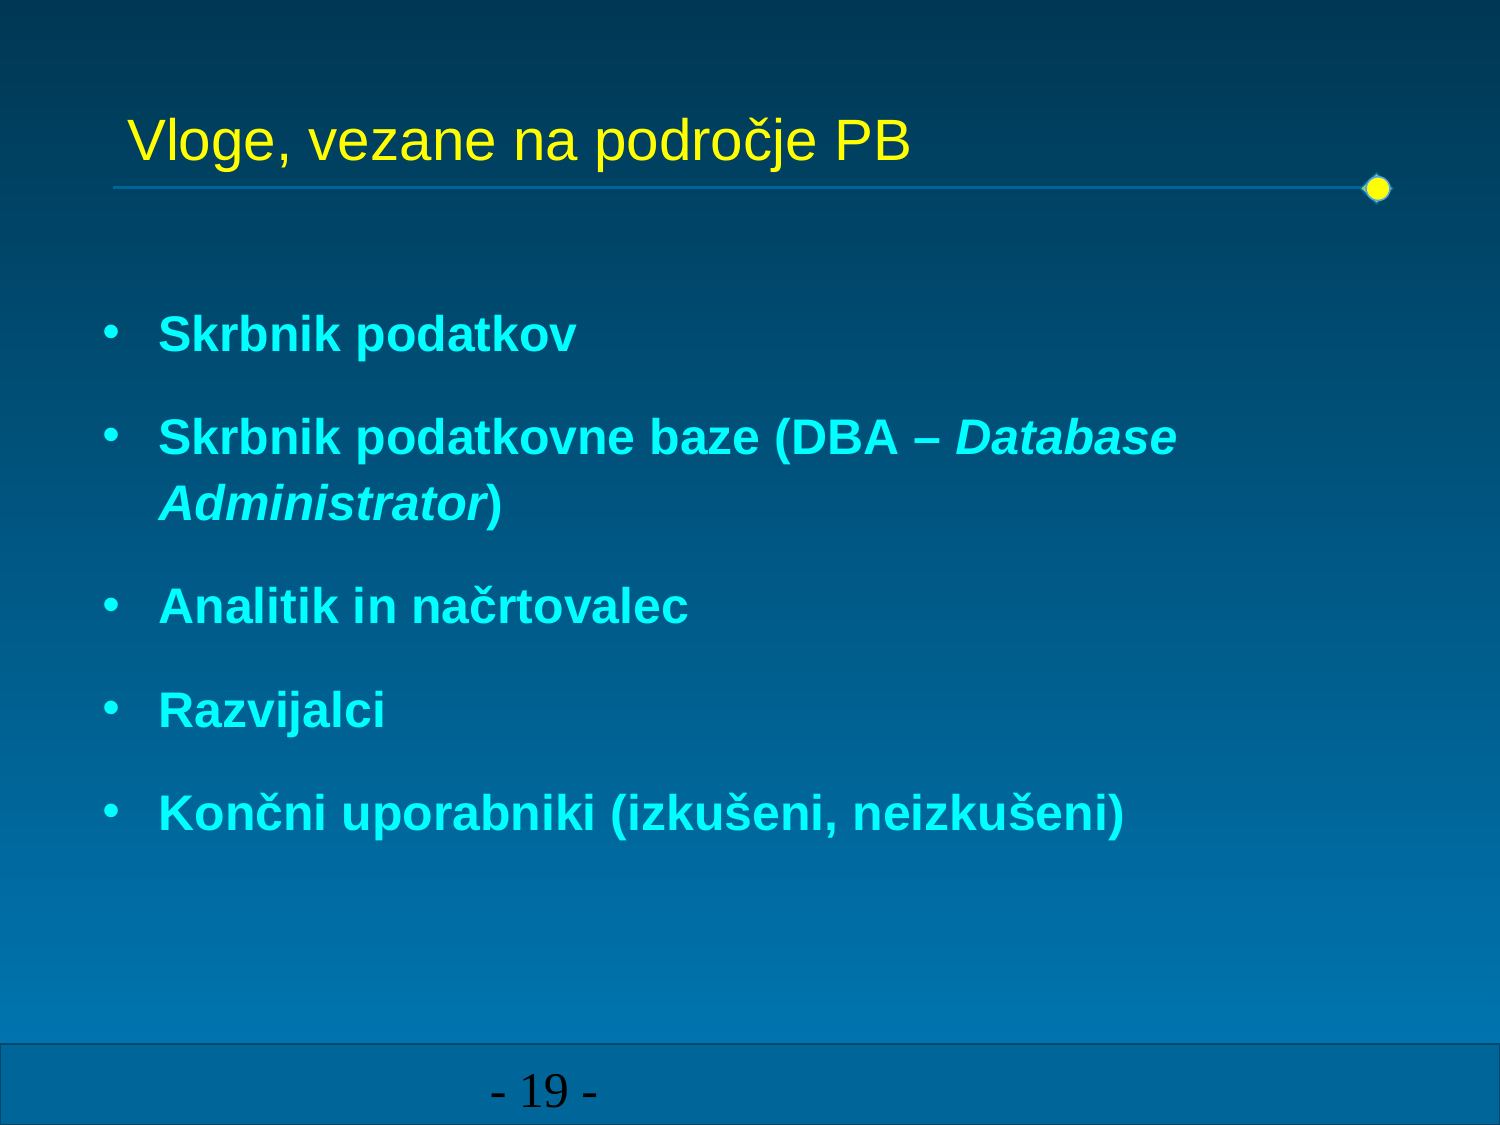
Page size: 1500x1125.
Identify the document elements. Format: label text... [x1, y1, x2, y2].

title Vloge, vezane na področje PB [112, 94, 1388, 181]
list Skrbnik podatkov Skrbnik podatkovne baze (DBA – Database Administrator) Analitik in načrtovalec Razvijalci Končni uporabniki (izkušeni, neizkušeni) [87, 287, 1356, 963]
